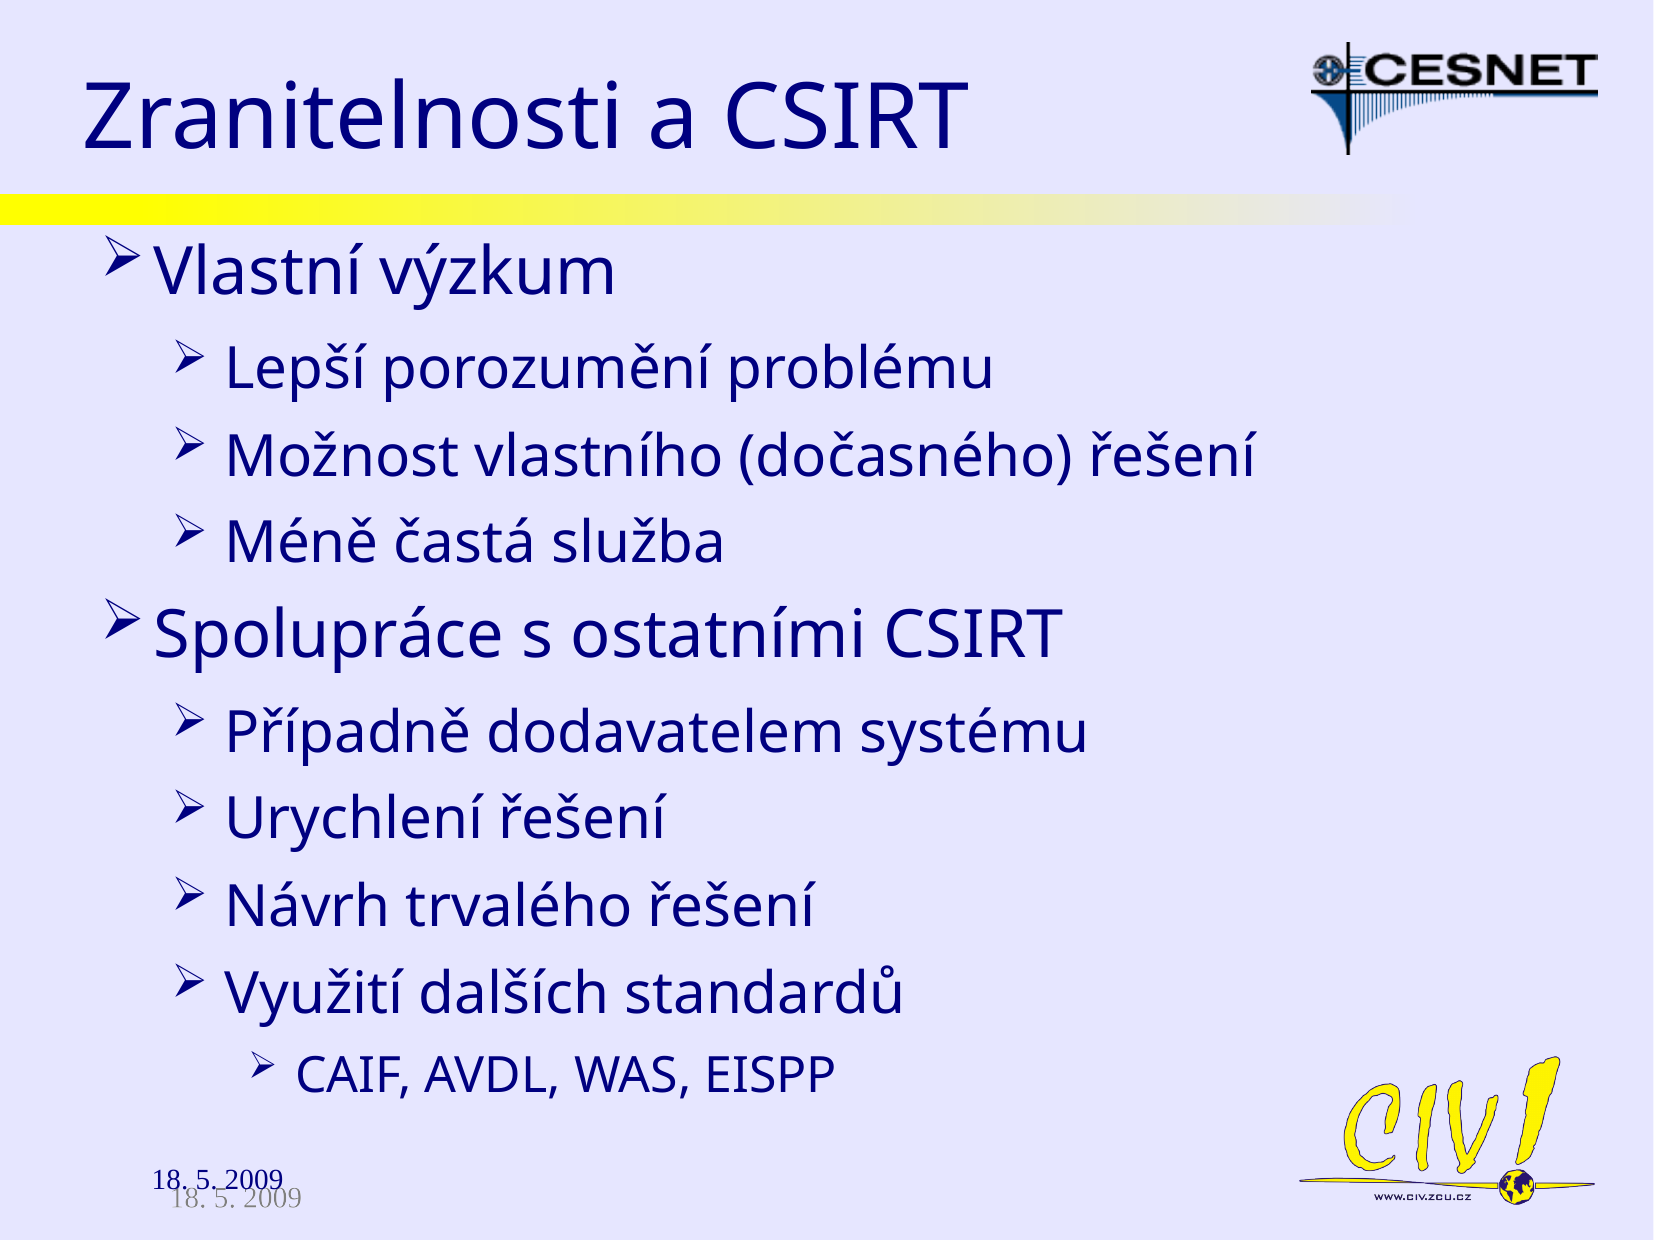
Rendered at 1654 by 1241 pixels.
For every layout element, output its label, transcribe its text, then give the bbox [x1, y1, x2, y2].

list Vlastní výzkum Lepší porozumění problému Možnost vlastního (dočasného) řešení Méně častá služba Spolupráce s ostatními CSIRT Případně dodavatelem systému Urychlení řešení Návrh trvalého řešení Využití dalších standardů CAIF, AVDL, WAS, EISPP [82, 236, 1571, 1140]
picture [1299, 1056, 1595, 1205]
picture [1311, 42, 1598, 155]
title Zranitelnosti a CSIRT [82, 49, 1571, 178]
